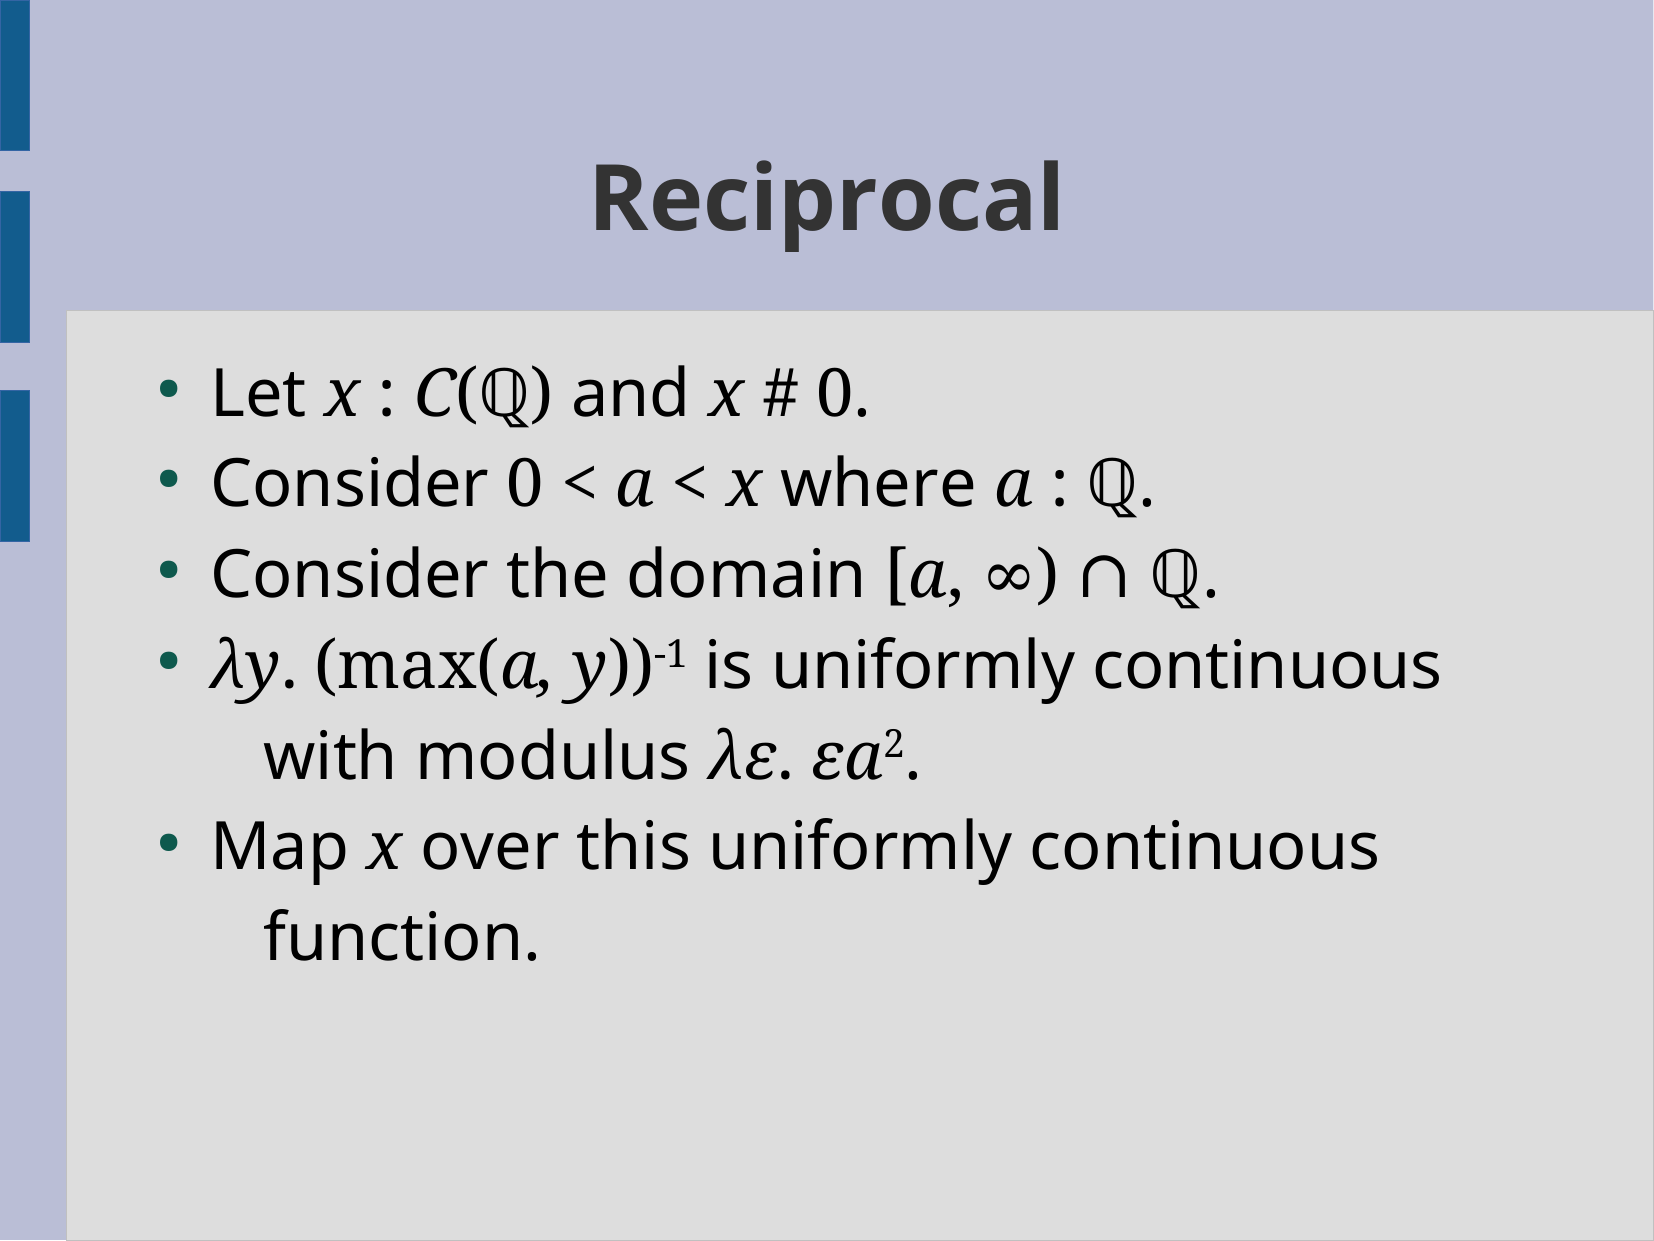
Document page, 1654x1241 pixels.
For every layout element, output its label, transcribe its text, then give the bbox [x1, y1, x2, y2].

list Let x : C(ℚ) and x # 0. Consider 0 < a < x where a : ℚ. Consider the domain [a, ∞) ∩ ℚ. λy. (max(a, y))-1 is uniformly continuous with modulus λε. εa2. Map x over this uniformly continuous function. [121, 344, 1534, 1127]
title Reciprocal [121, 91, 1534, 299]
